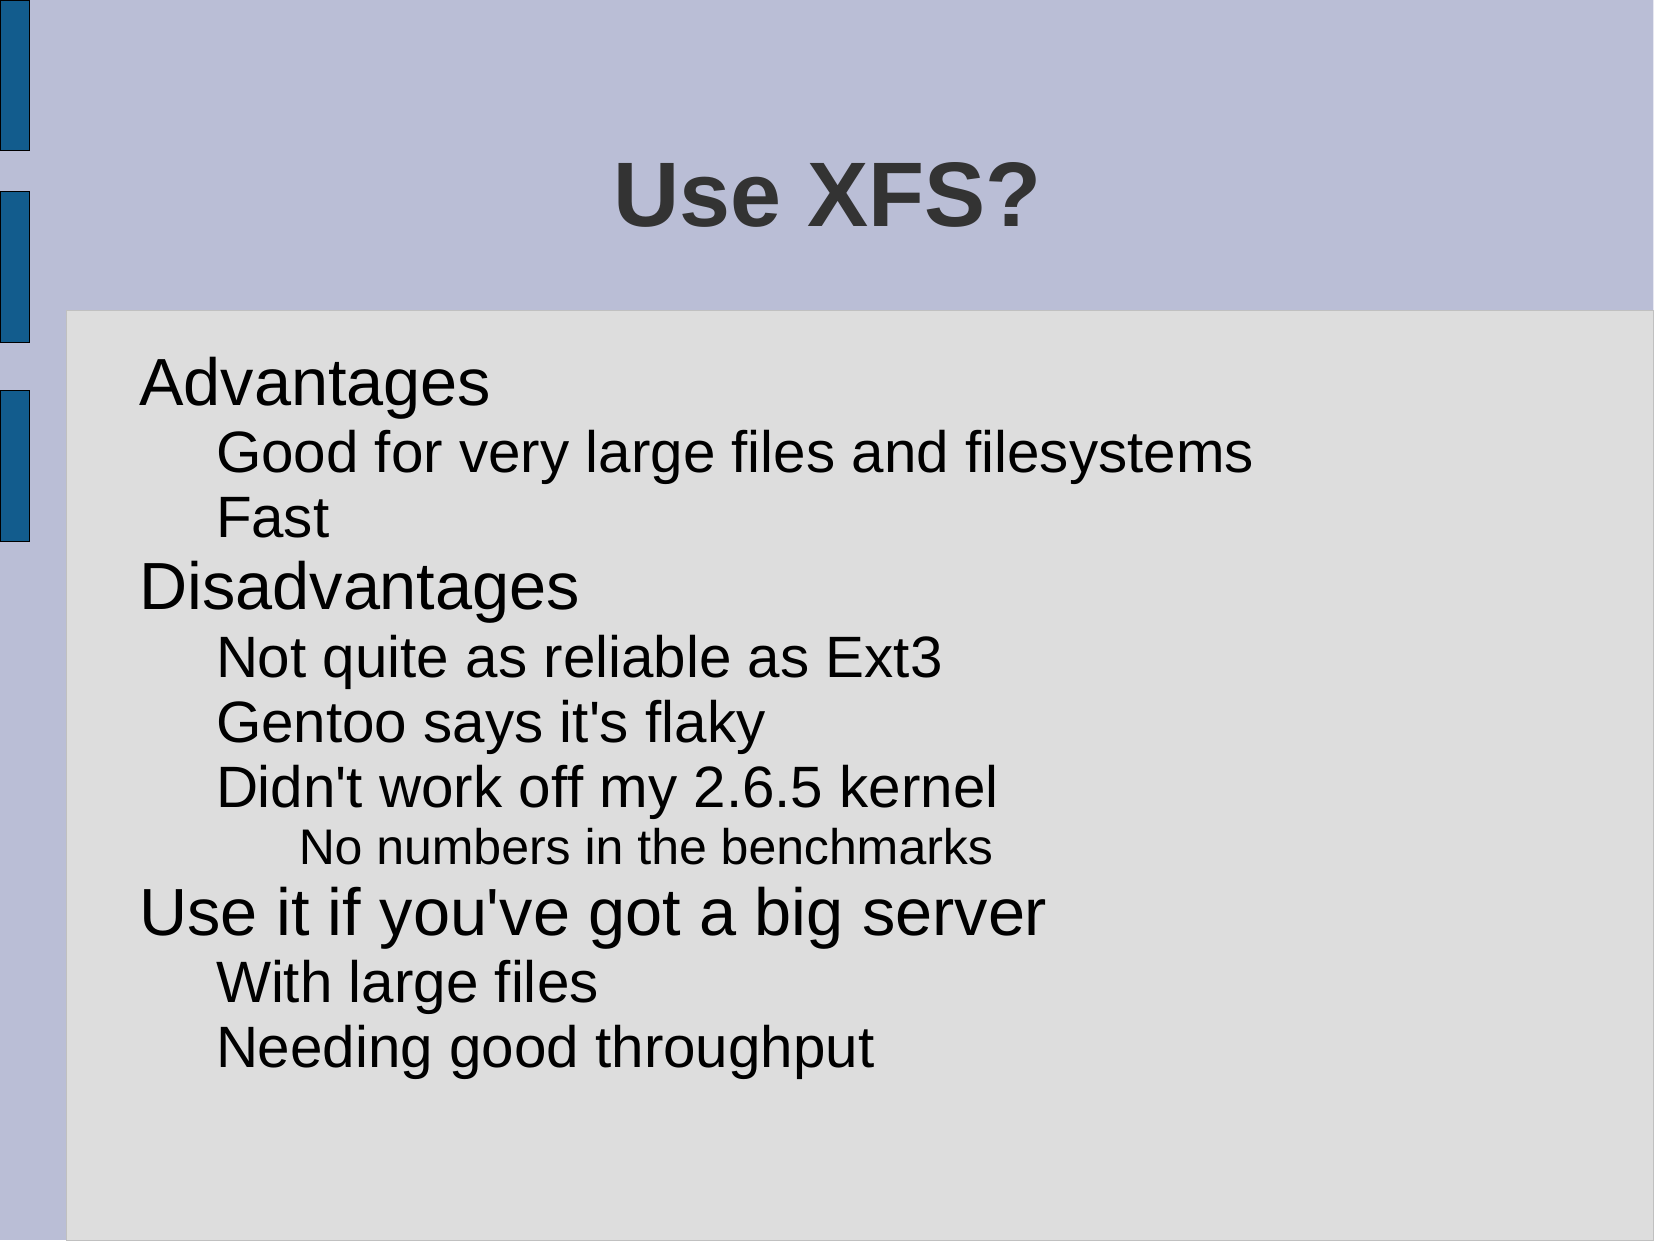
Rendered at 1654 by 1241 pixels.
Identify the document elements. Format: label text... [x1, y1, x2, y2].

list Advantages Good for very large files and filesystems Fast Disadvantages Not quite as reliable as Ext3 Gentoo says it's flaky Didn't work off my 2.6.5 kernel No numbers in the benchmarks Use it if you've got a big server With large files Needing good throughput [121, 344, 1534, 1127]
title Use XFS? [121, 91, 1534, 299]
